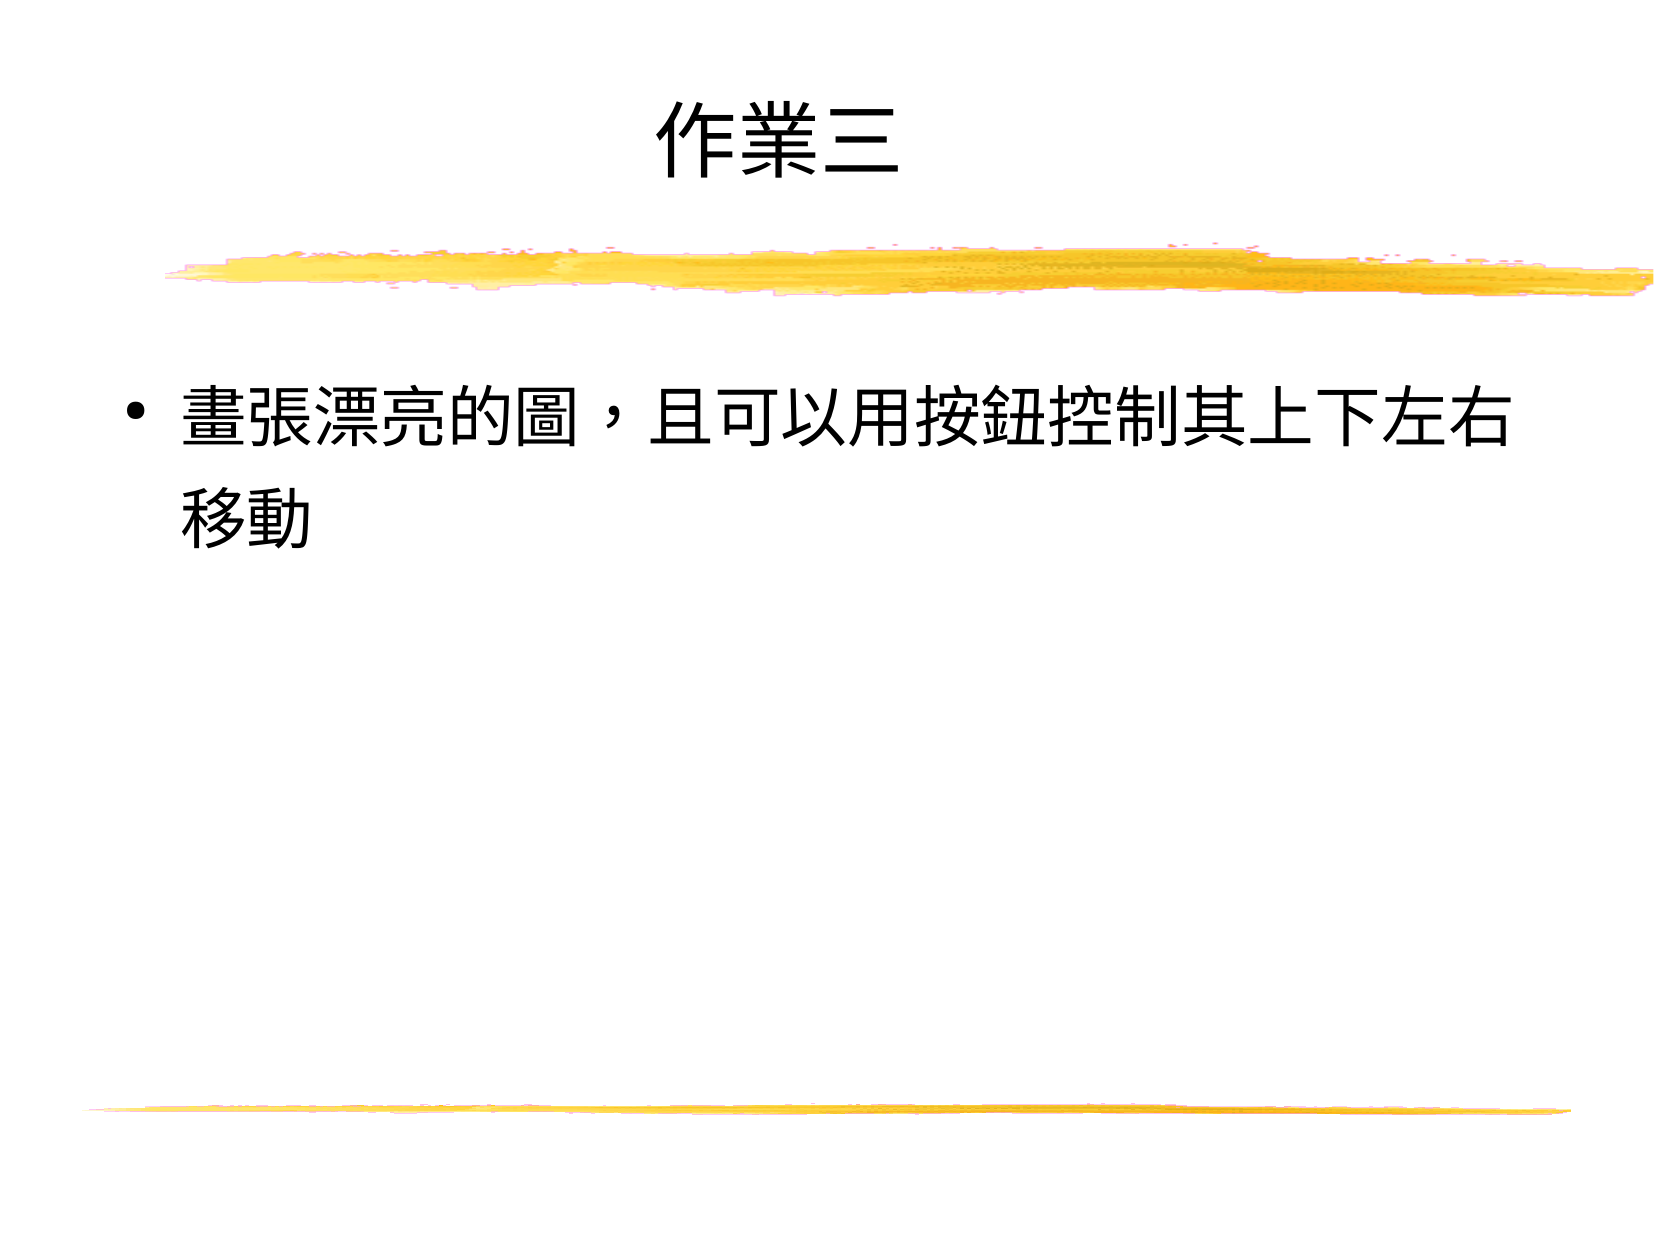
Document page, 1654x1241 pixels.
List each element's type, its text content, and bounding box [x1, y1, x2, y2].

picture [165, 237, 1654, 308]
list 畫張漂亮的圖，且可以用按鈕控制其上下左右移動 [124, 358, 1530, 1103]
title 作業三 [76, 28, 1482, 235]
picture [82, 1102, 1571, 1117]
